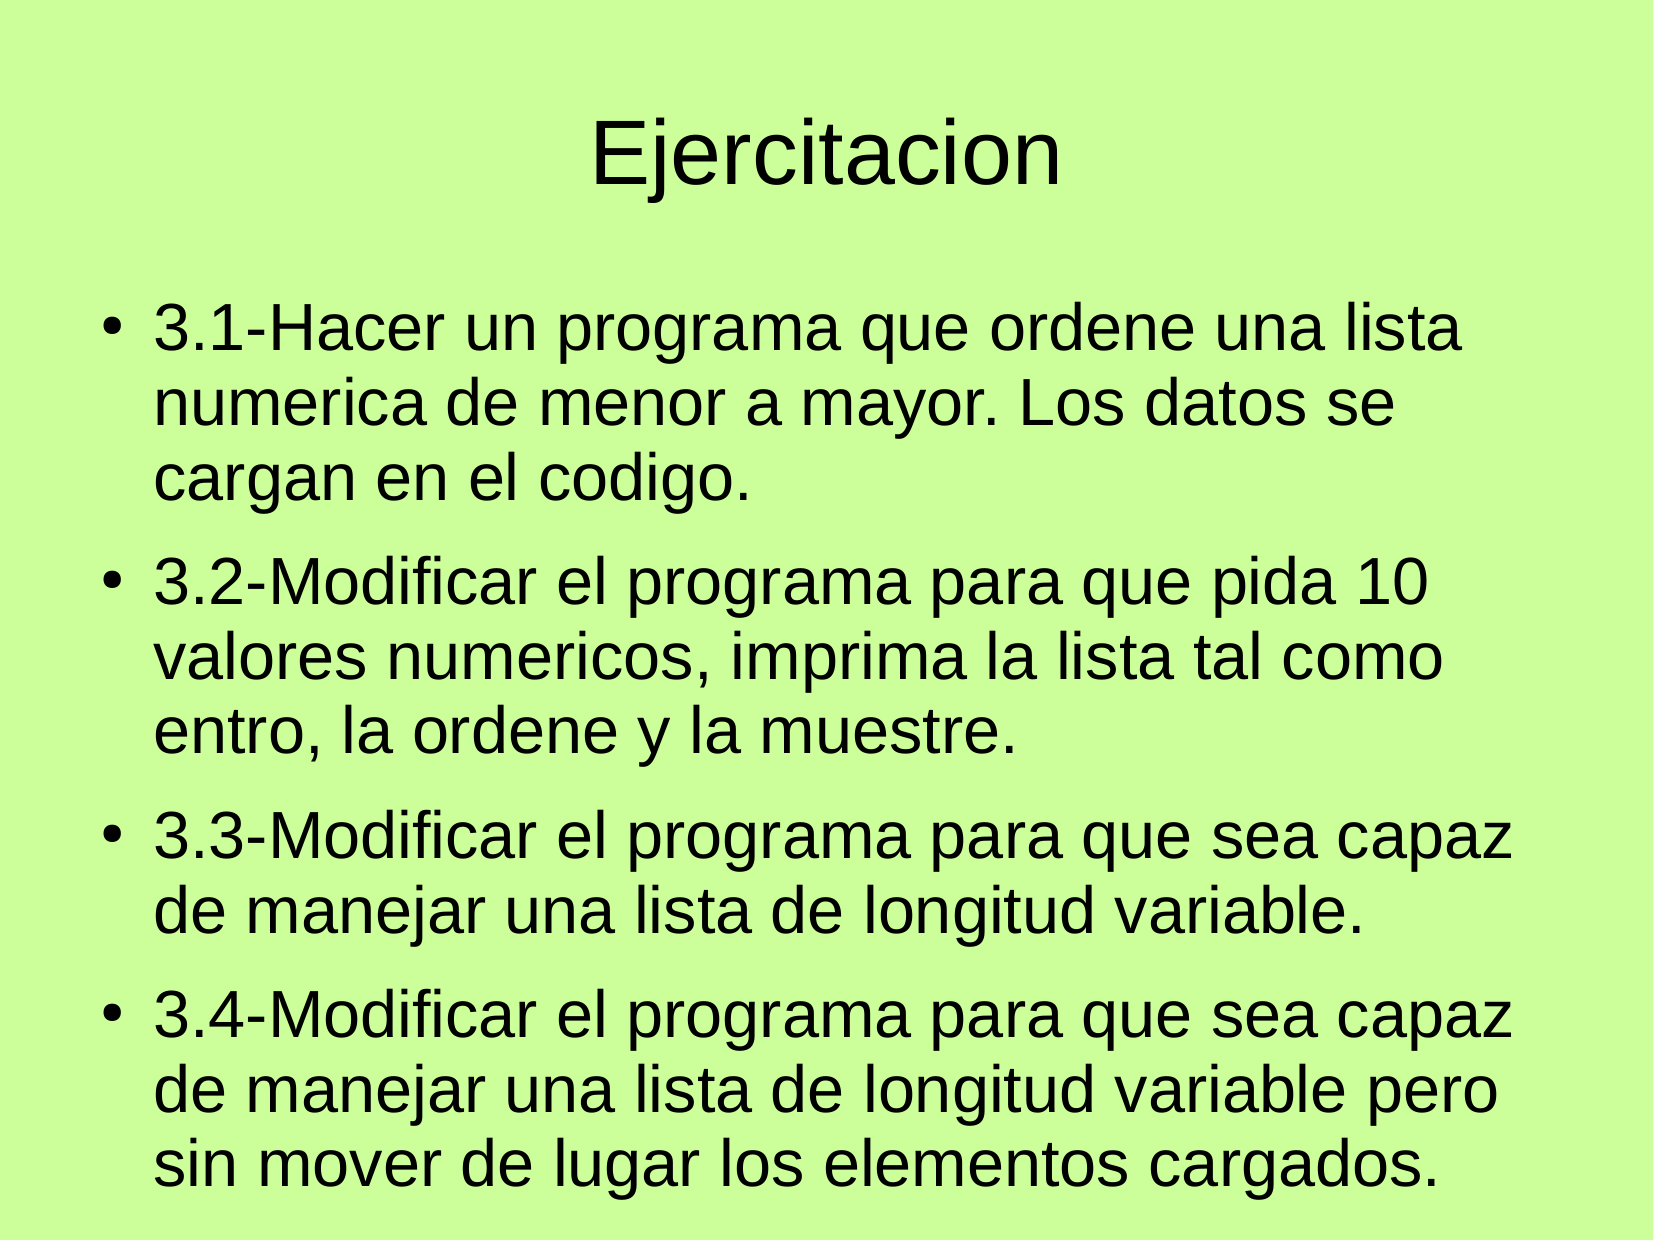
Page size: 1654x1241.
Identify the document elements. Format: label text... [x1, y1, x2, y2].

list 3.1-Hacer un programa que ordene una lista numerica de menor a mayor. Los datos se cargan en el codigo. 3.2-Modificar el programa para que pida 10 valores numericos, imprima la lista tal como entro, la ordene y la muestre. 3.3-Modificar el programa para que sea capaz de manejar una lista de longitud variable. 3.4-Modificar el programa para que sea capaz de manejar una lista de longitud variable pero sin mover de lugar los elementos cargados. [82, 290, 1571, 1010]
title Ejercitacion [82, 49, 1571, 257]
